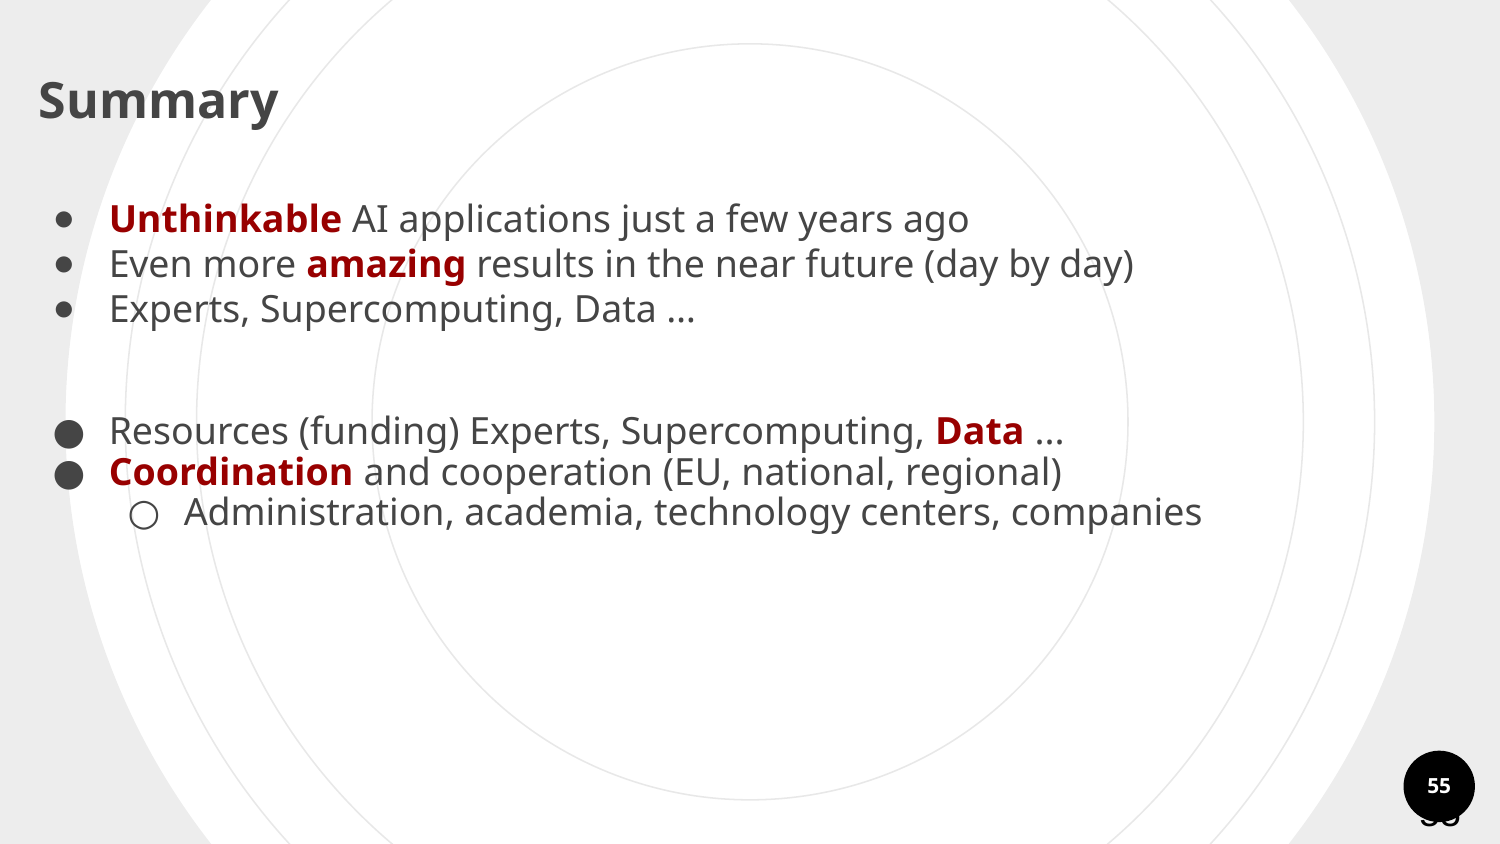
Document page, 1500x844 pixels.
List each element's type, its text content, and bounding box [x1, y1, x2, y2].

text_box Summary [38, 39, 1235, 121]
slide_number 1 [1403, 750, 1475, 823]
text_box Unthinkable AI applications just a few years ago Even more amazing results in the near future (day by day) Experts, Supercomputing, Data … Resources (funding) Experts, Supercomputing, Data ... Coordination and cooperation (EU, national, regional) Administration, academia, technology centers, companies [25, 121, 1424, 800]
